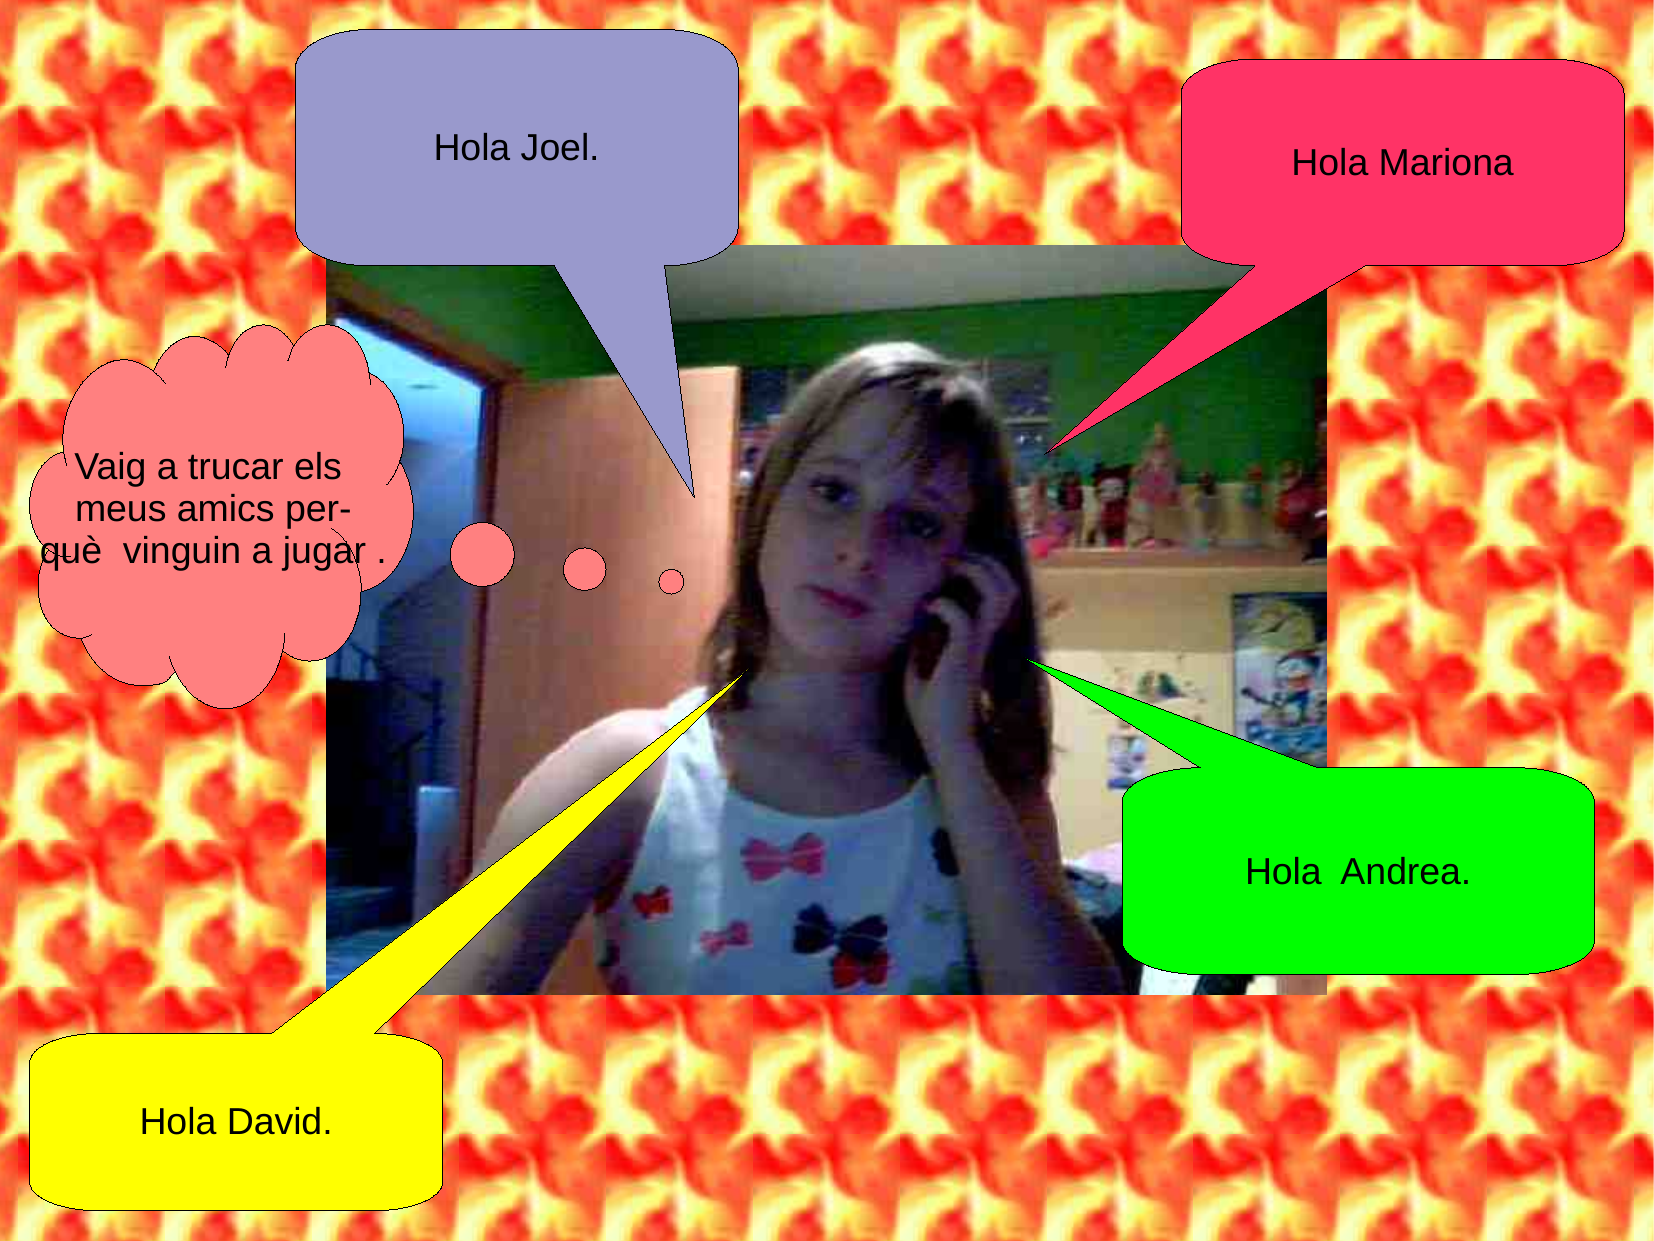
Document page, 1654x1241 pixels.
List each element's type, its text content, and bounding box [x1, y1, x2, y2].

text_box Hola Joel. [295, 29, 739, 498]
text_box Vaig a trucar els meus amics per- què vinguin a jugar . [563, 547, 607, 591]
text_box Hola Mariona [1044, 59, 1625, 455]
picture [0, 0, 1654, 1241]
text_box Hola David. [29, 668, 750, 1211]
text_box Hola Andrea. [1023, 657, 1595, 975]
text_box Vaig a trucar els meus amics per- què vinguin a jugar . [450, 522, 515, 587]
text_box Vaig a trucar els meus amics per- què vinguin a jugar . [29, 324, 414, 709]
